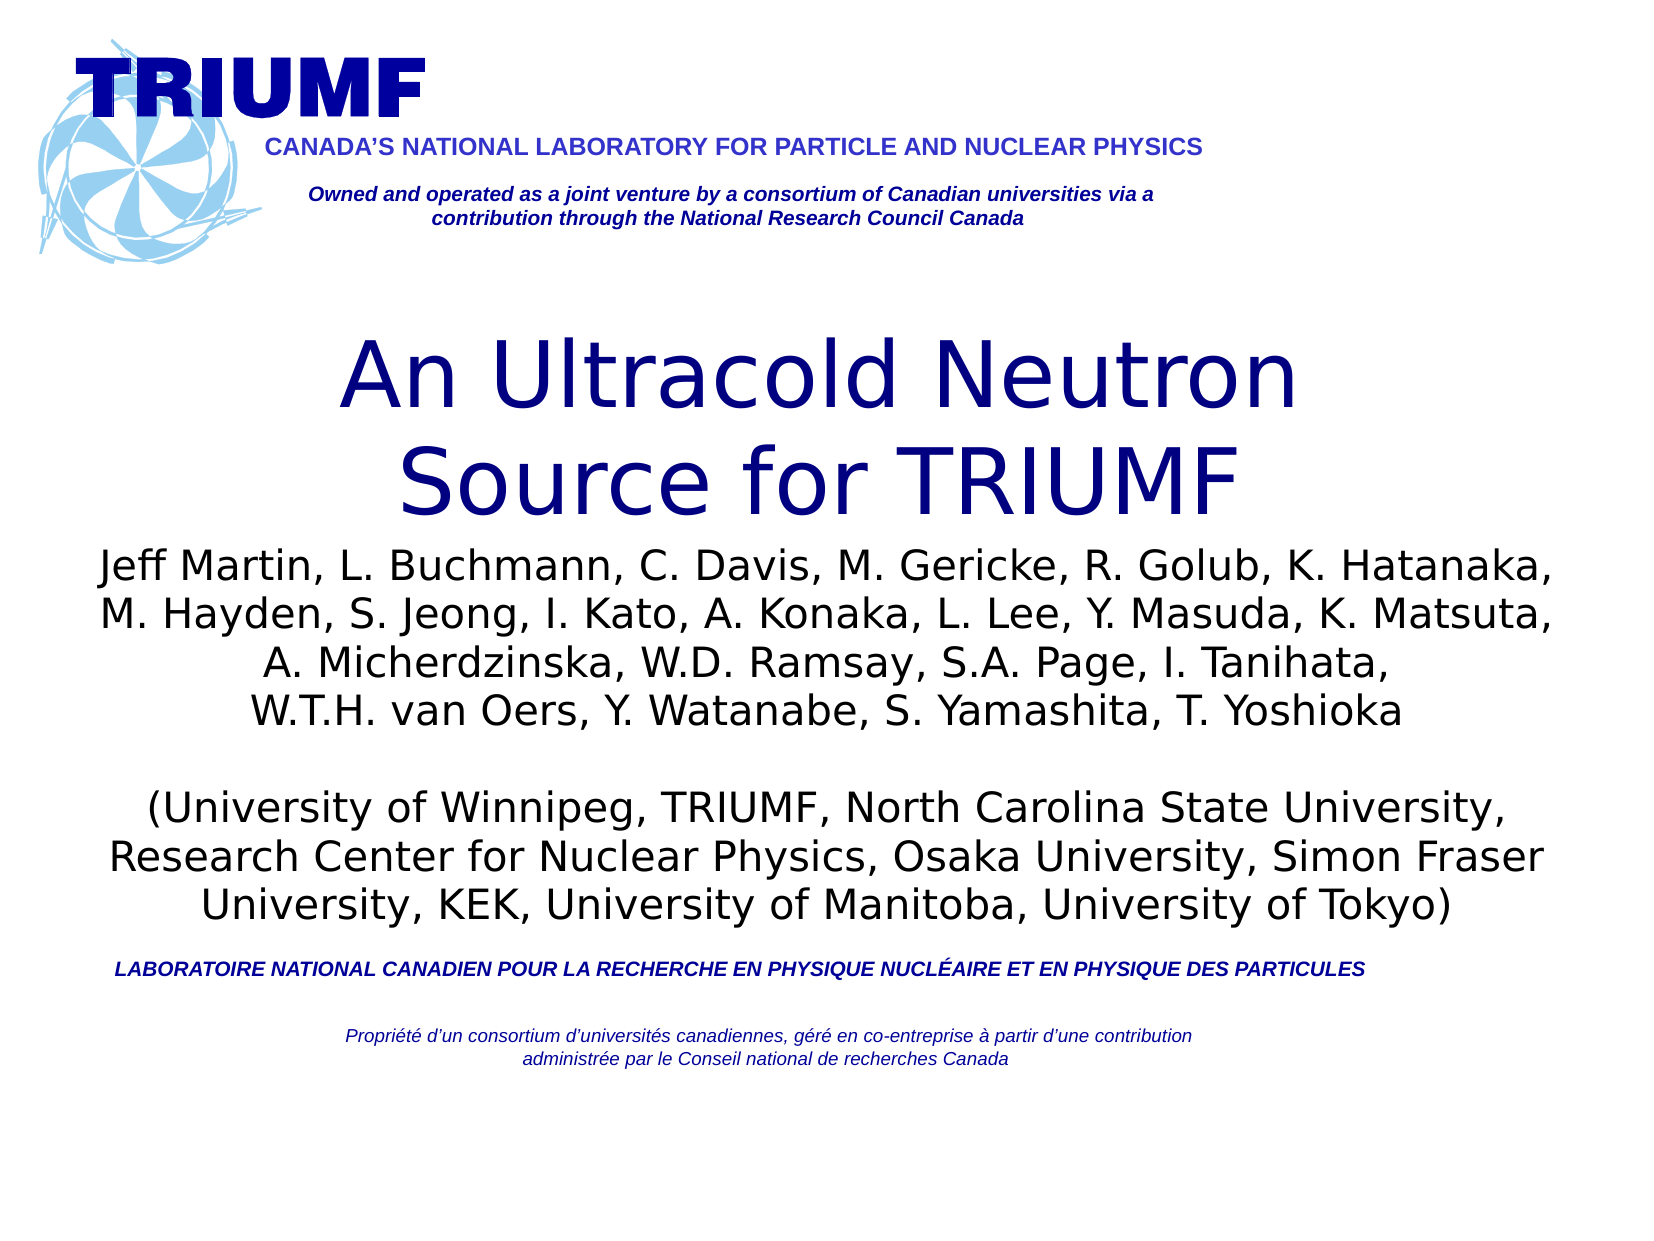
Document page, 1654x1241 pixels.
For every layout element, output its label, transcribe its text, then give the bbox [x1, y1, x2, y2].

text_box CANADA’S NATIONAL LABORATORY FOR PARTICLE AND NUCLEAR PHYSICS [249, 124, 1426, 169]
title An Ultracold Neutron Source for TRIUMF [183, 321, 1459, 536]
picture [37, 37, 426, 266]
text_box Propriété d’un consortium d’universités canadiennes, géré en co-entreprise à partir d’une contribution administrée par le Conseil national de recherches Canada [287, 981, 1251, 1079]
text_box Owned and operated as a joint venture by a consortium of Canadian universities via a contribution through the National Research Council Canada [249, 174, 1213, 238]
subtitle Jeff Martin, L. Buchmann, C. Davis, M. Gericke, R. Golub, K. Hatanaka, M. Hayden, S. Jeong, I. Kato, A. Konaka, L. Lee, Y. Masuda, K. Matsuta, A. Micherdzinska, W.D. Ramsay, S.A. Page, I. Tanihata, W.T.H. van Oers, Y. Watanabe, S. Yamashita, T. Yoshioka (University of Winnipeg, TRIUMF, North Carolina State University, Research Center for Nuclear Physics, Osaka University, Simon Fraser University, KEK, University of Manitoba, University of Tokyo) [88, 541, 1565, 930]
text_box LABORATOIRE NATIONAL CANADIEN POUR LA RECHERCHE EN PHYSIQUE NUCLÉAIRE ET EN PHYSIQUE DES PARTICULES [99, 949, 1426, 989]
